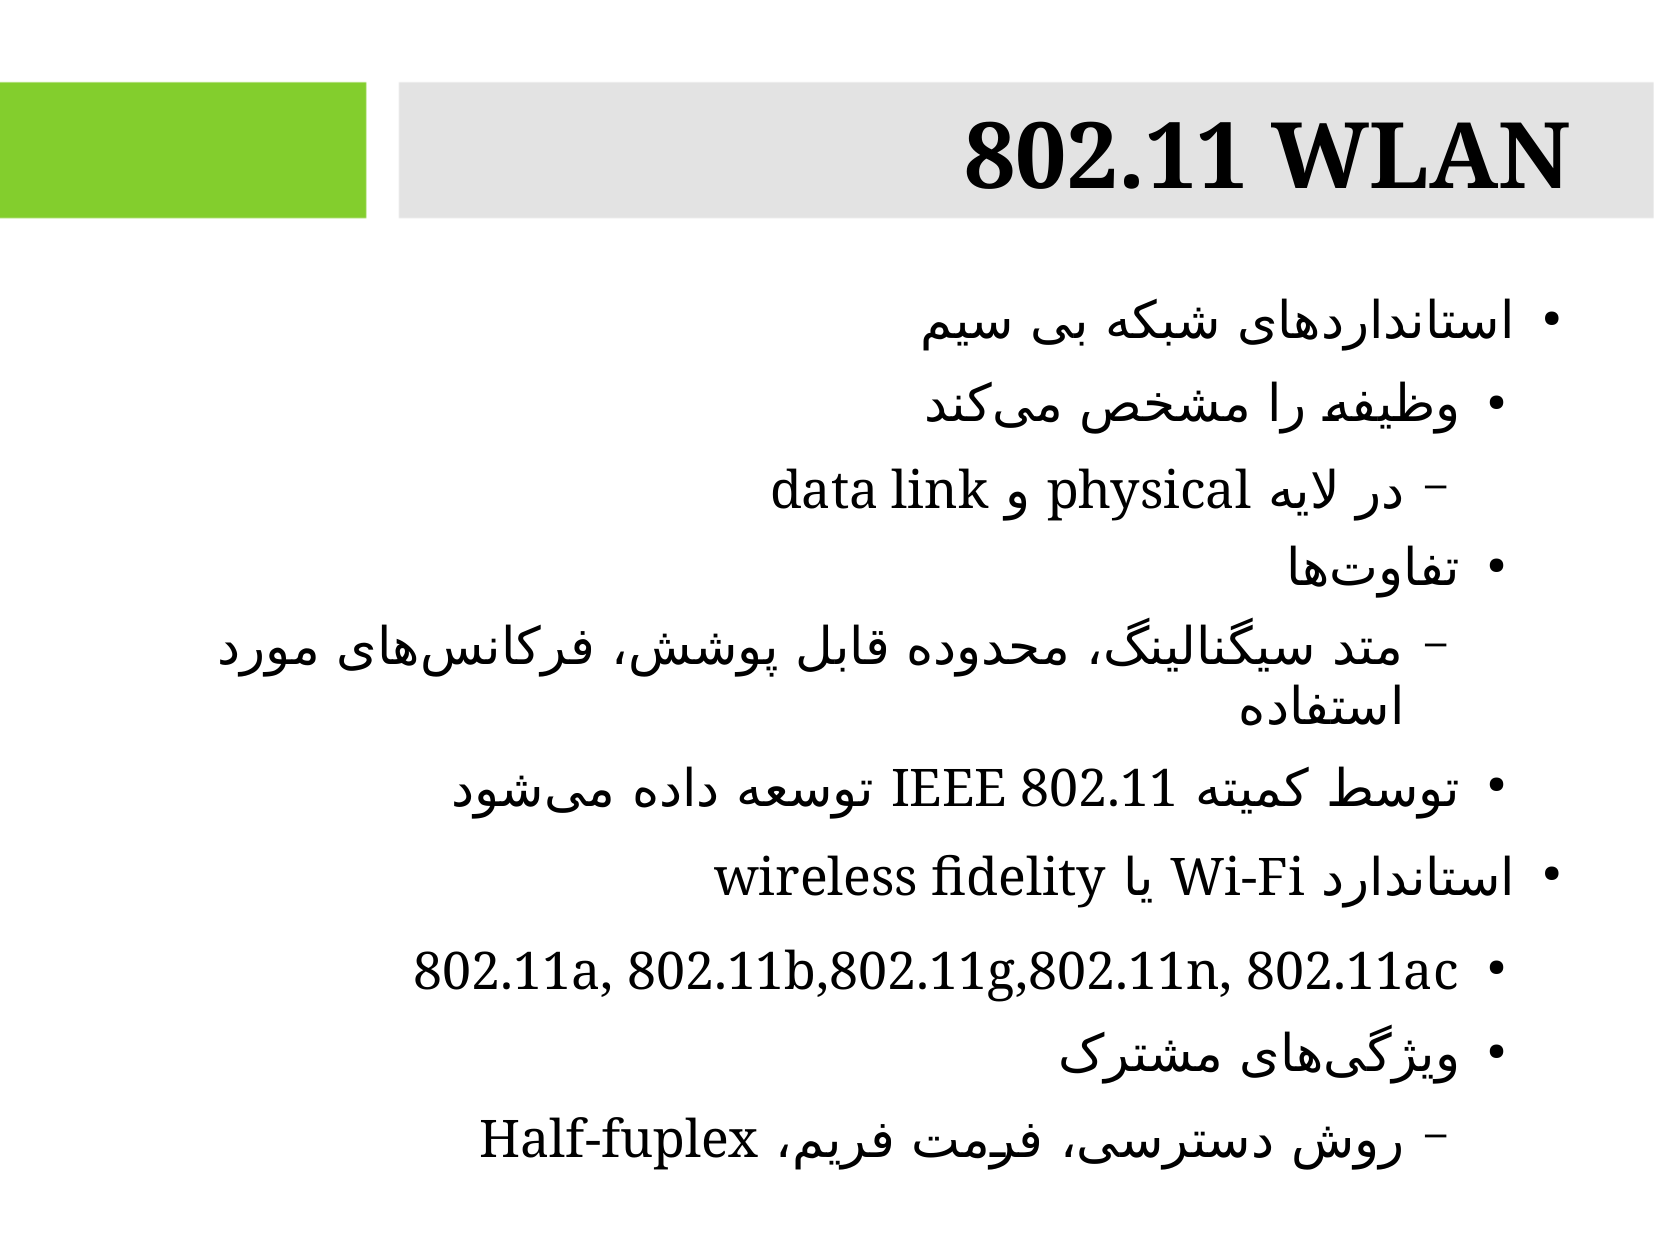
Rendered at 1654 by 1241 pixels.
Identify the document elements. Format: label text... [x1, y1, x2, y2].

list استانداردهای شبکه بی سیم وظیفه را مشخص می‌کند در لایه physical و data link تفاوت‌ها متد سیگنالینگ، محدوده قابل پوشش، فرکانس‌های مورد استفاده توسط کمیته IEEE 802.11 توسعه داده می‌شود استاندارد Wi-Fi یا wireless fidelity 802.11a, 802.11b,802.11g,802.11n, 802.11ac ویژگی‌های مشترک روش دسترسی، فرمت فریم، Half-fuplex [82, 290, 1571, 1182]
title 802.11 WLAN [82, 49, 1571, 257]
picture [0, 0, 1654, 1241]
